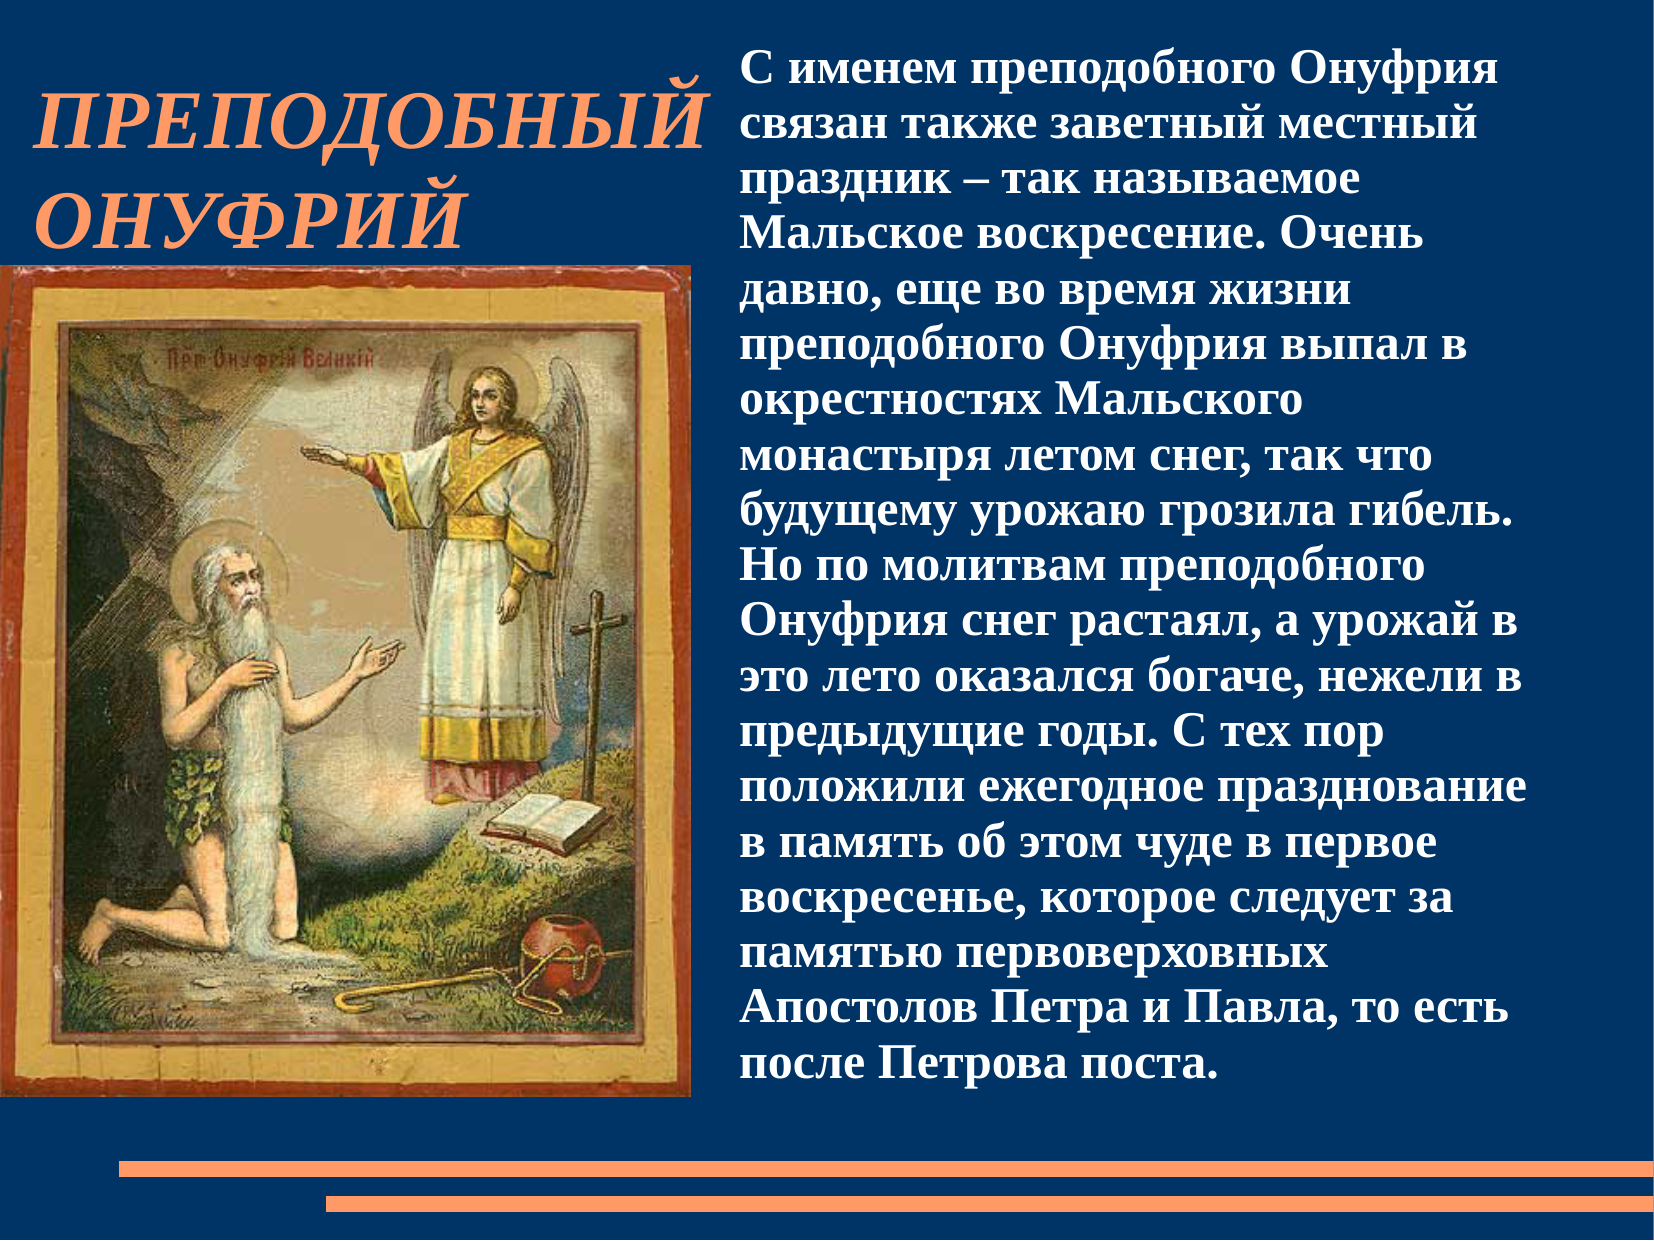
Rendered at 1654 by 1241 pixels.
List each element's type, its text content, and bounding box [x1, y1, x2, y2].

text_box С именем преподобного Онуфрия связан также заветный местный праздник – так называемое Мальское воскресение. Очень давно, еще во время жизни преподобного Онуфрия выпал в окрестностях Мальского монастыря летом снег, так что будущему урожаю грозила гибель. Но по молитвам преподобного Онуфрия снег растаял, а урожай в это лето оказался богаче, нежели в предыдущие годы. С тех пор положили ежегодное празднование в память об этом чуде в первое воскресенье, которое следует за памятью первоверховных Апостолов Петра и Павла, то есть после Петрова поста. [724, 31, 1554, 1241]
title ПРЕПОДОБНЫЙ ОНУФРИЙ [33, 0, 856, 243]
picture [0, 265, 691, 1097]
